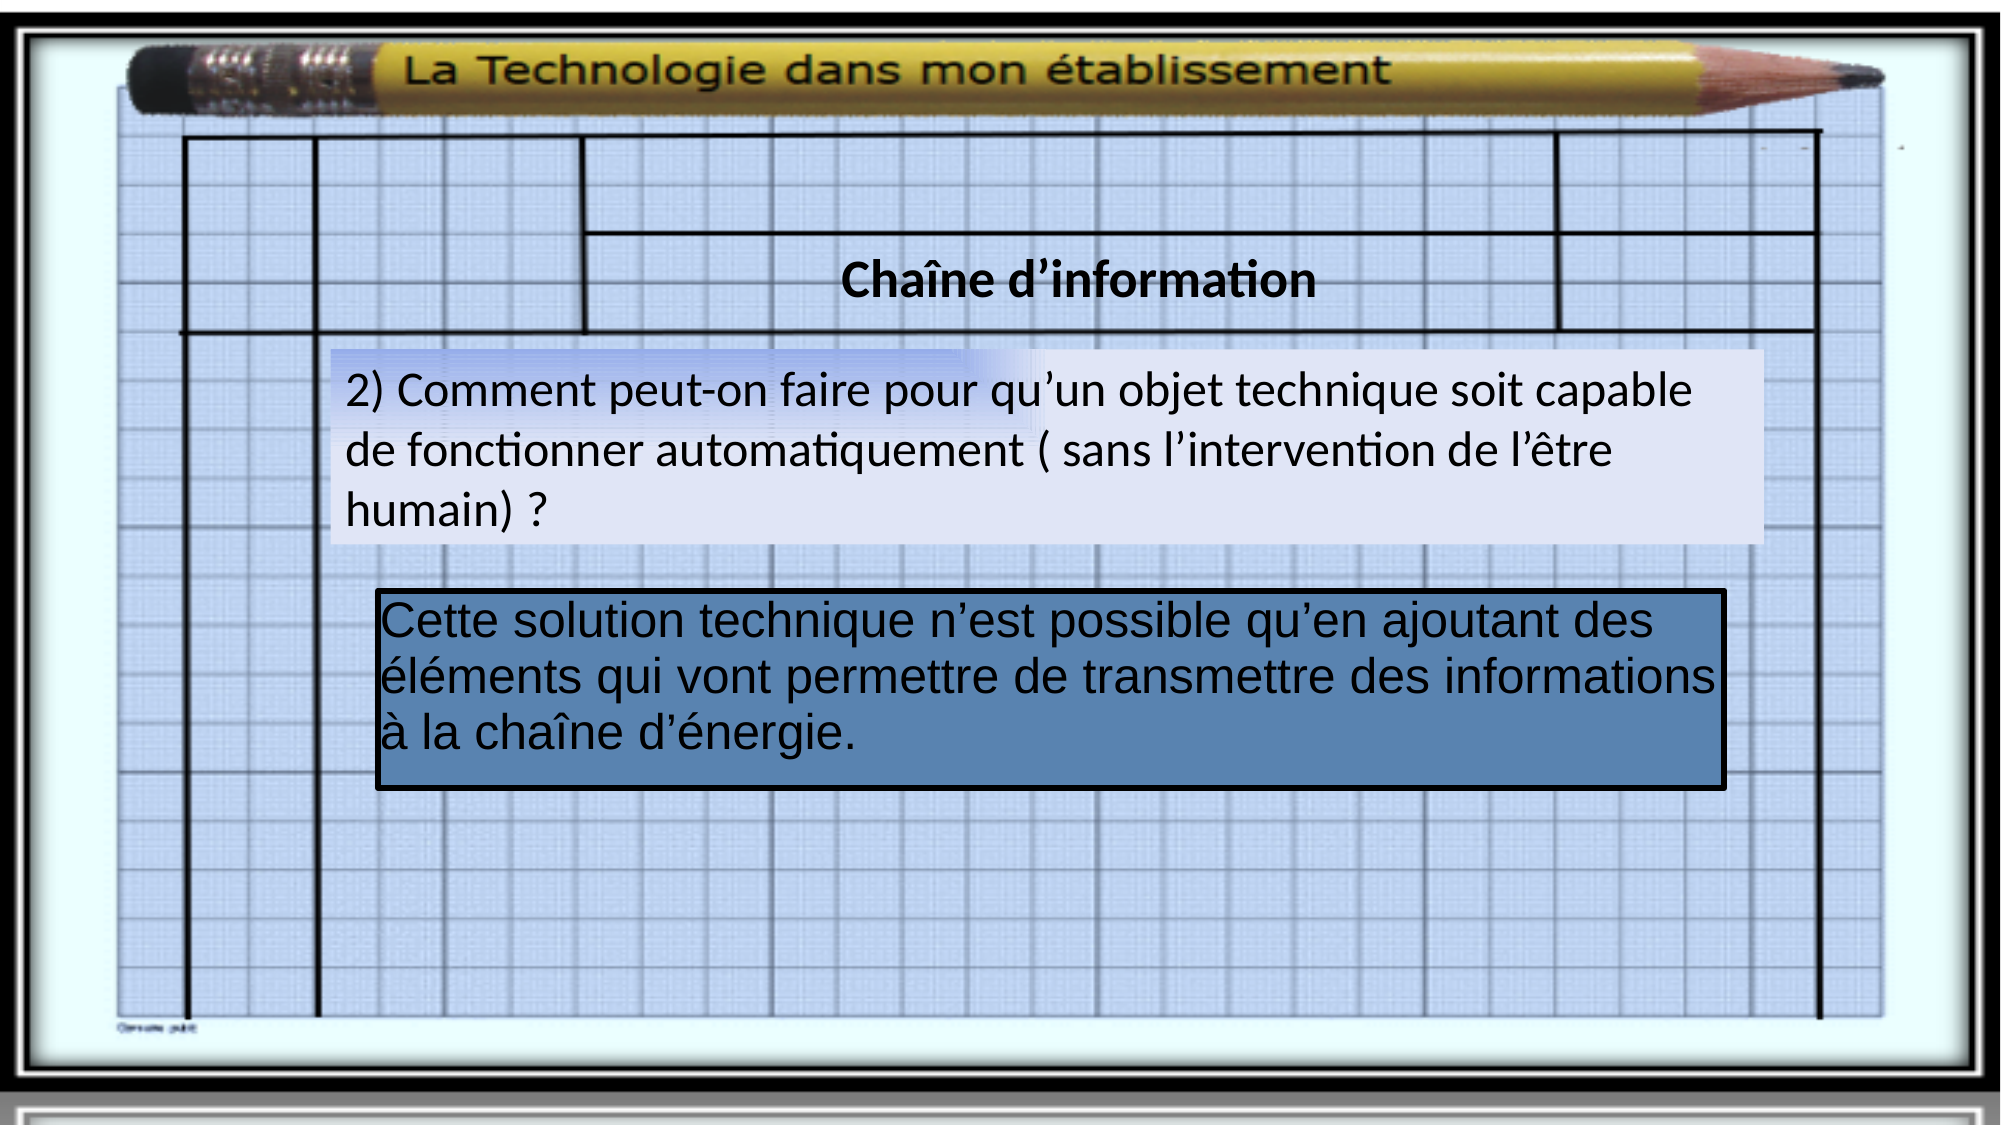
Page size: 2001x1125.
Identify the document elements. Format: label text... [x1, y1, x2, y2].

text_box Chaîne d’information [494, 236, 1665, 316]
picture [0, 0, 2001, 1125]
text_box 2) Comment peut-on faire pour qu’un objet technique soit capable de fonctionner automatiquement ( sans l’intervention de l’être humain) ? [331, 349, 1764, 544]
text_box Cette solution technique n’est possible qu’en ajoutant des éléments qui vont permettre de transmettre des informations à la chaîne d’énergie. [377, 590, 1725, 789]
